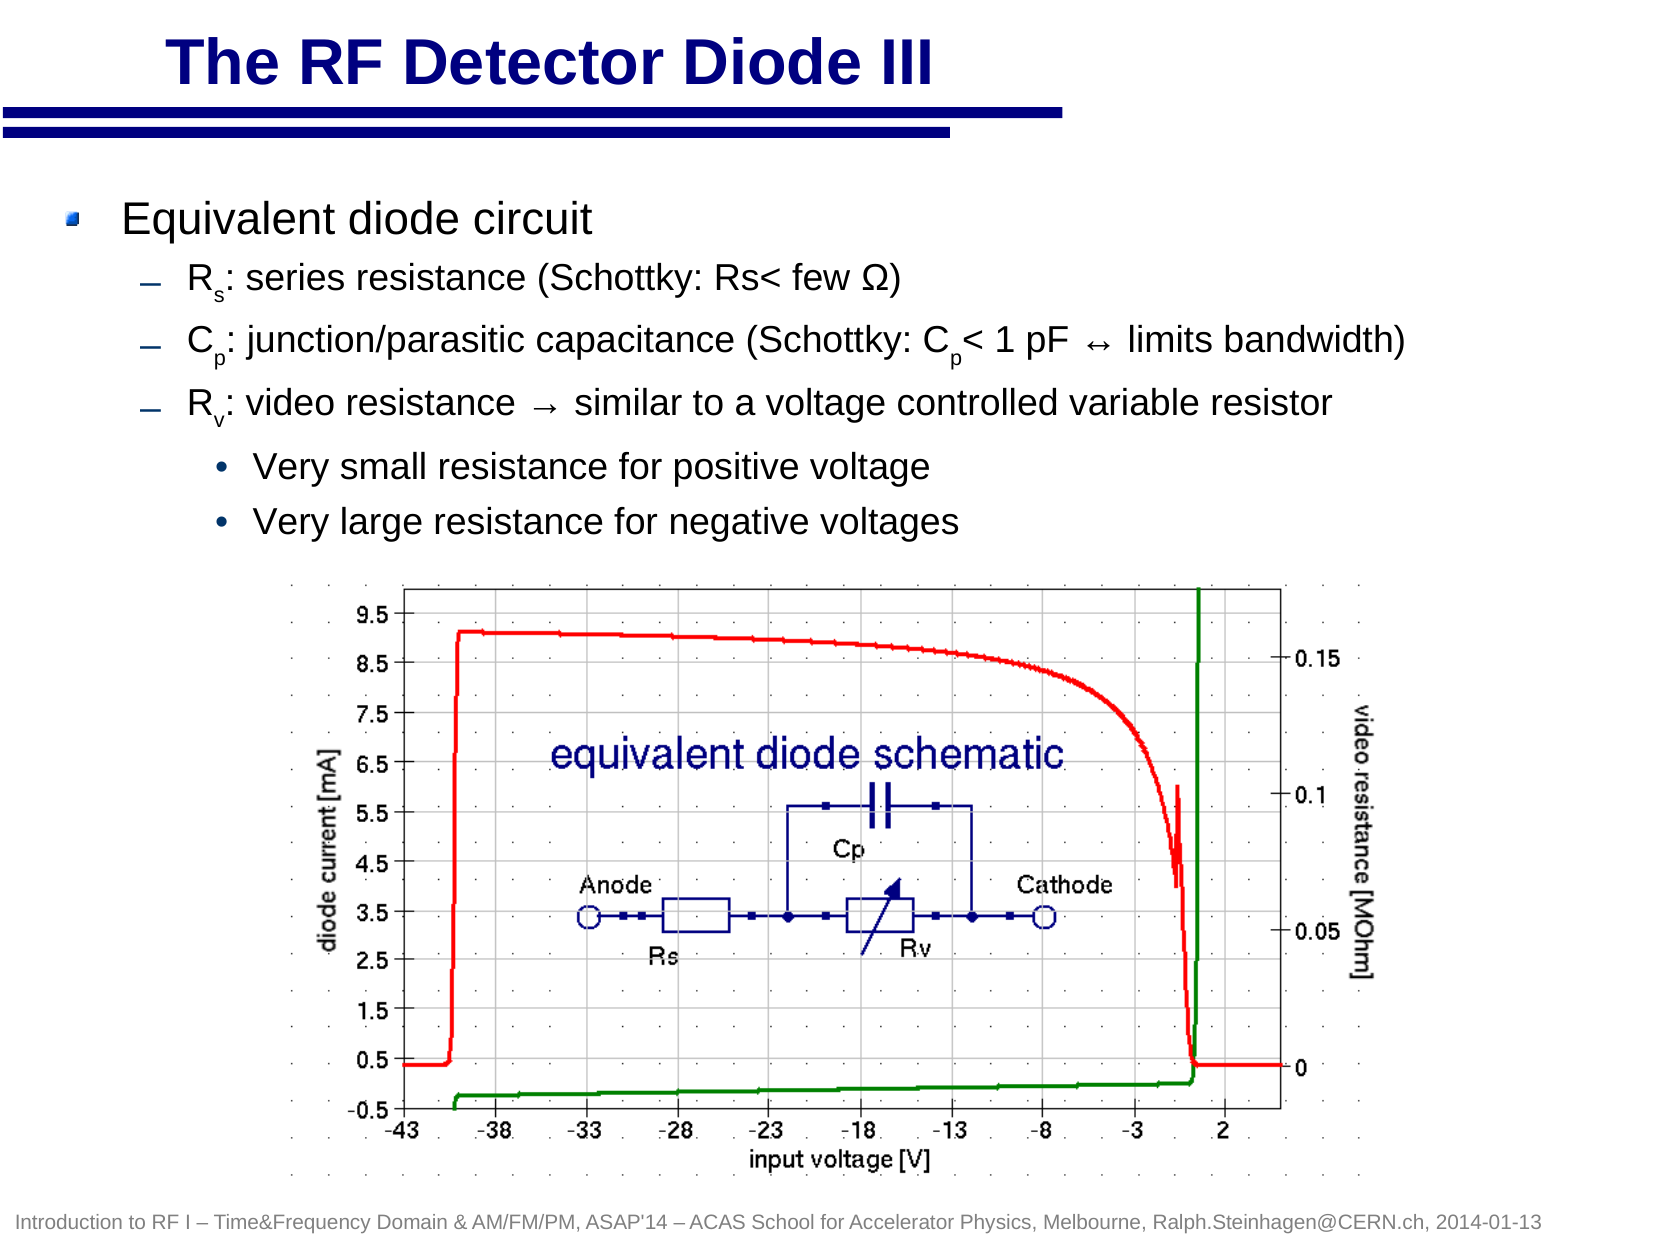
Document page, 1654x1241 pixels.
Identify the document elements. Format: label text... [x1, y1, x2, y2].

list Equivalent diode circuit Rs: series resistance (Schottky: Rs< few Ω) Cp: junction/parasitic capacitance (Schottky: Cp< 1 pF ↔ limits bandwidth) Rv: video resistance → similar to a voltage controlled variable resistor Very small resistance for positive voltage Very large resistance for negative voltages [65, 192, 1628, 1205]
picture [274, 557, 1394, 1189]
title The RF Detector Diode III [165, 0, 1323, 124]
